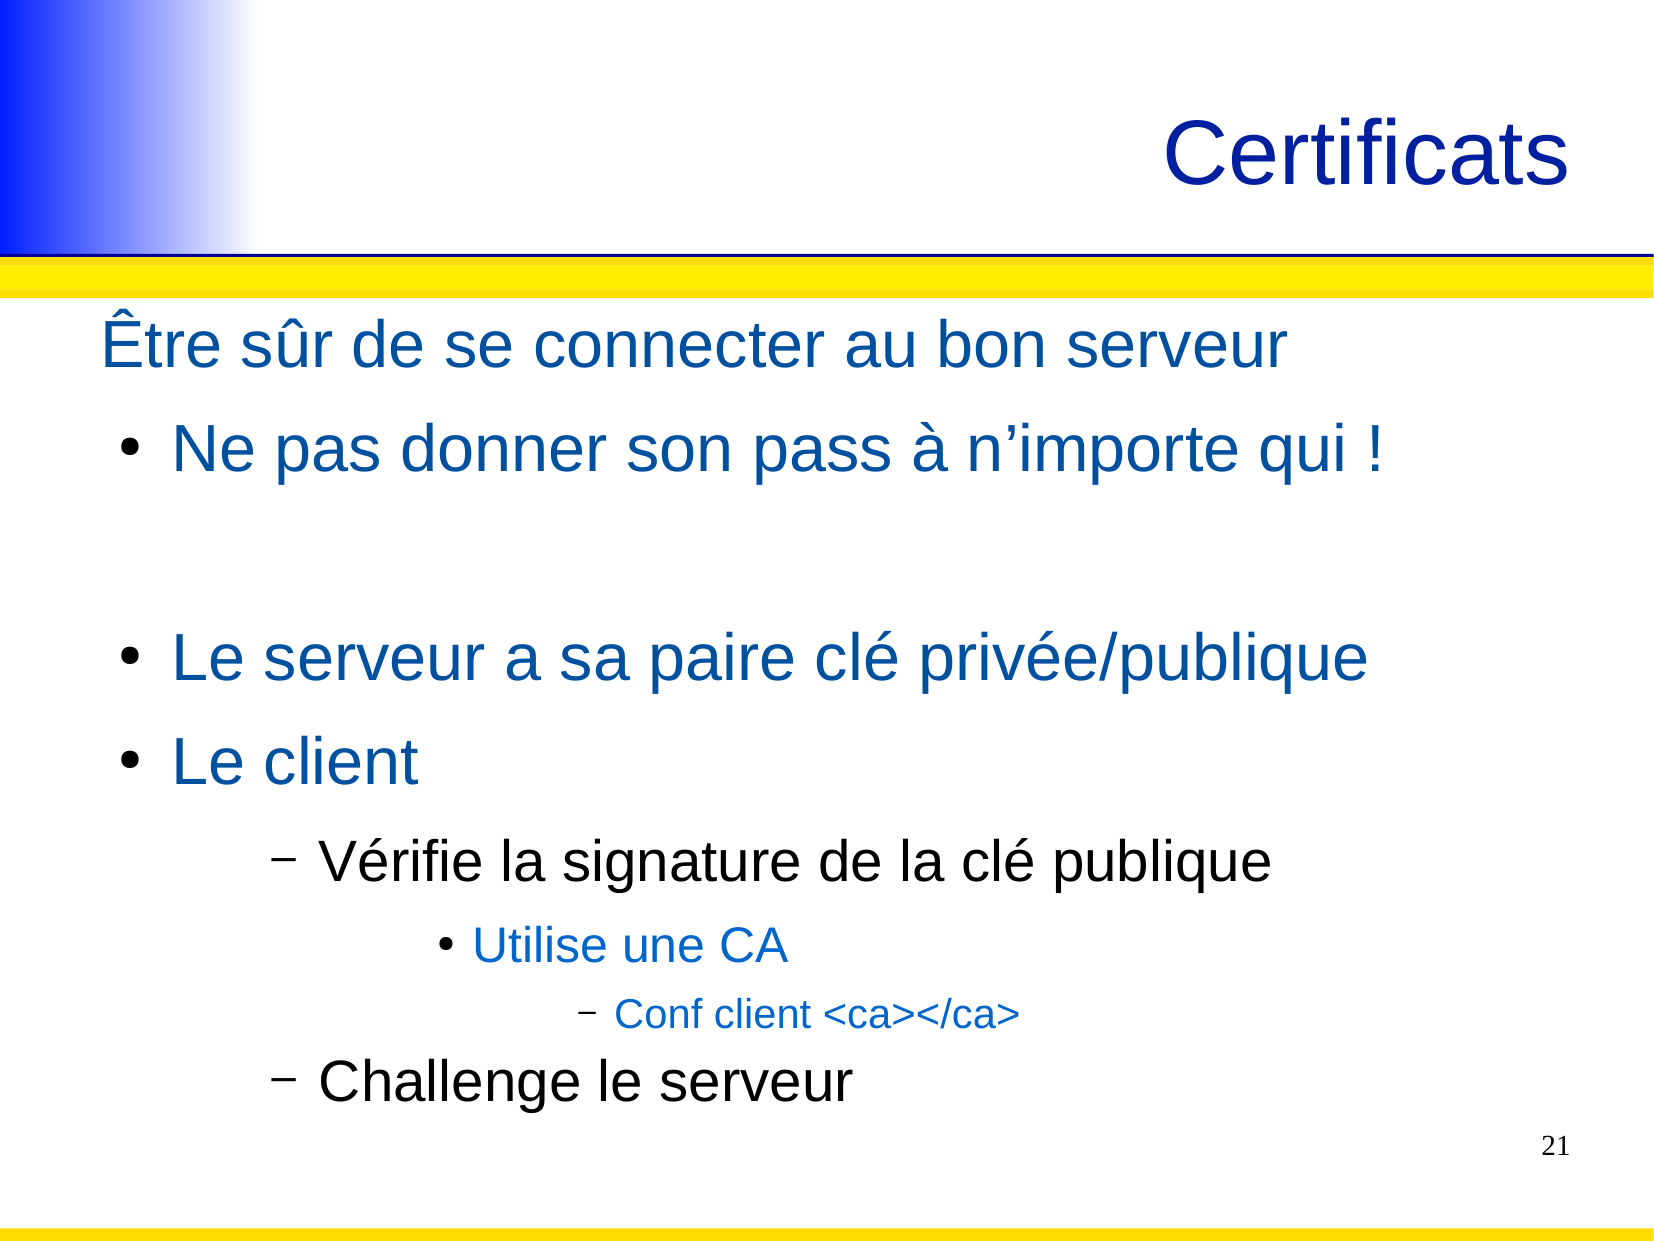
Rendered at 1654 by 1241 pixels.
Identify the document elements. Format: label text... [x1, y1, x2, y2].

list Être sûr de se connecter au bon serveur Ne pas donner son pass à n’importe qui ! Le serveur a sa paire clé privée/publique Le client Vérifie la signature de la clé publique Utilise une CA Conf client <ca></ca> Challenge le serveur [82, 307, 1571, 1126]
title Certificats [372, 49, 1571, 257]
